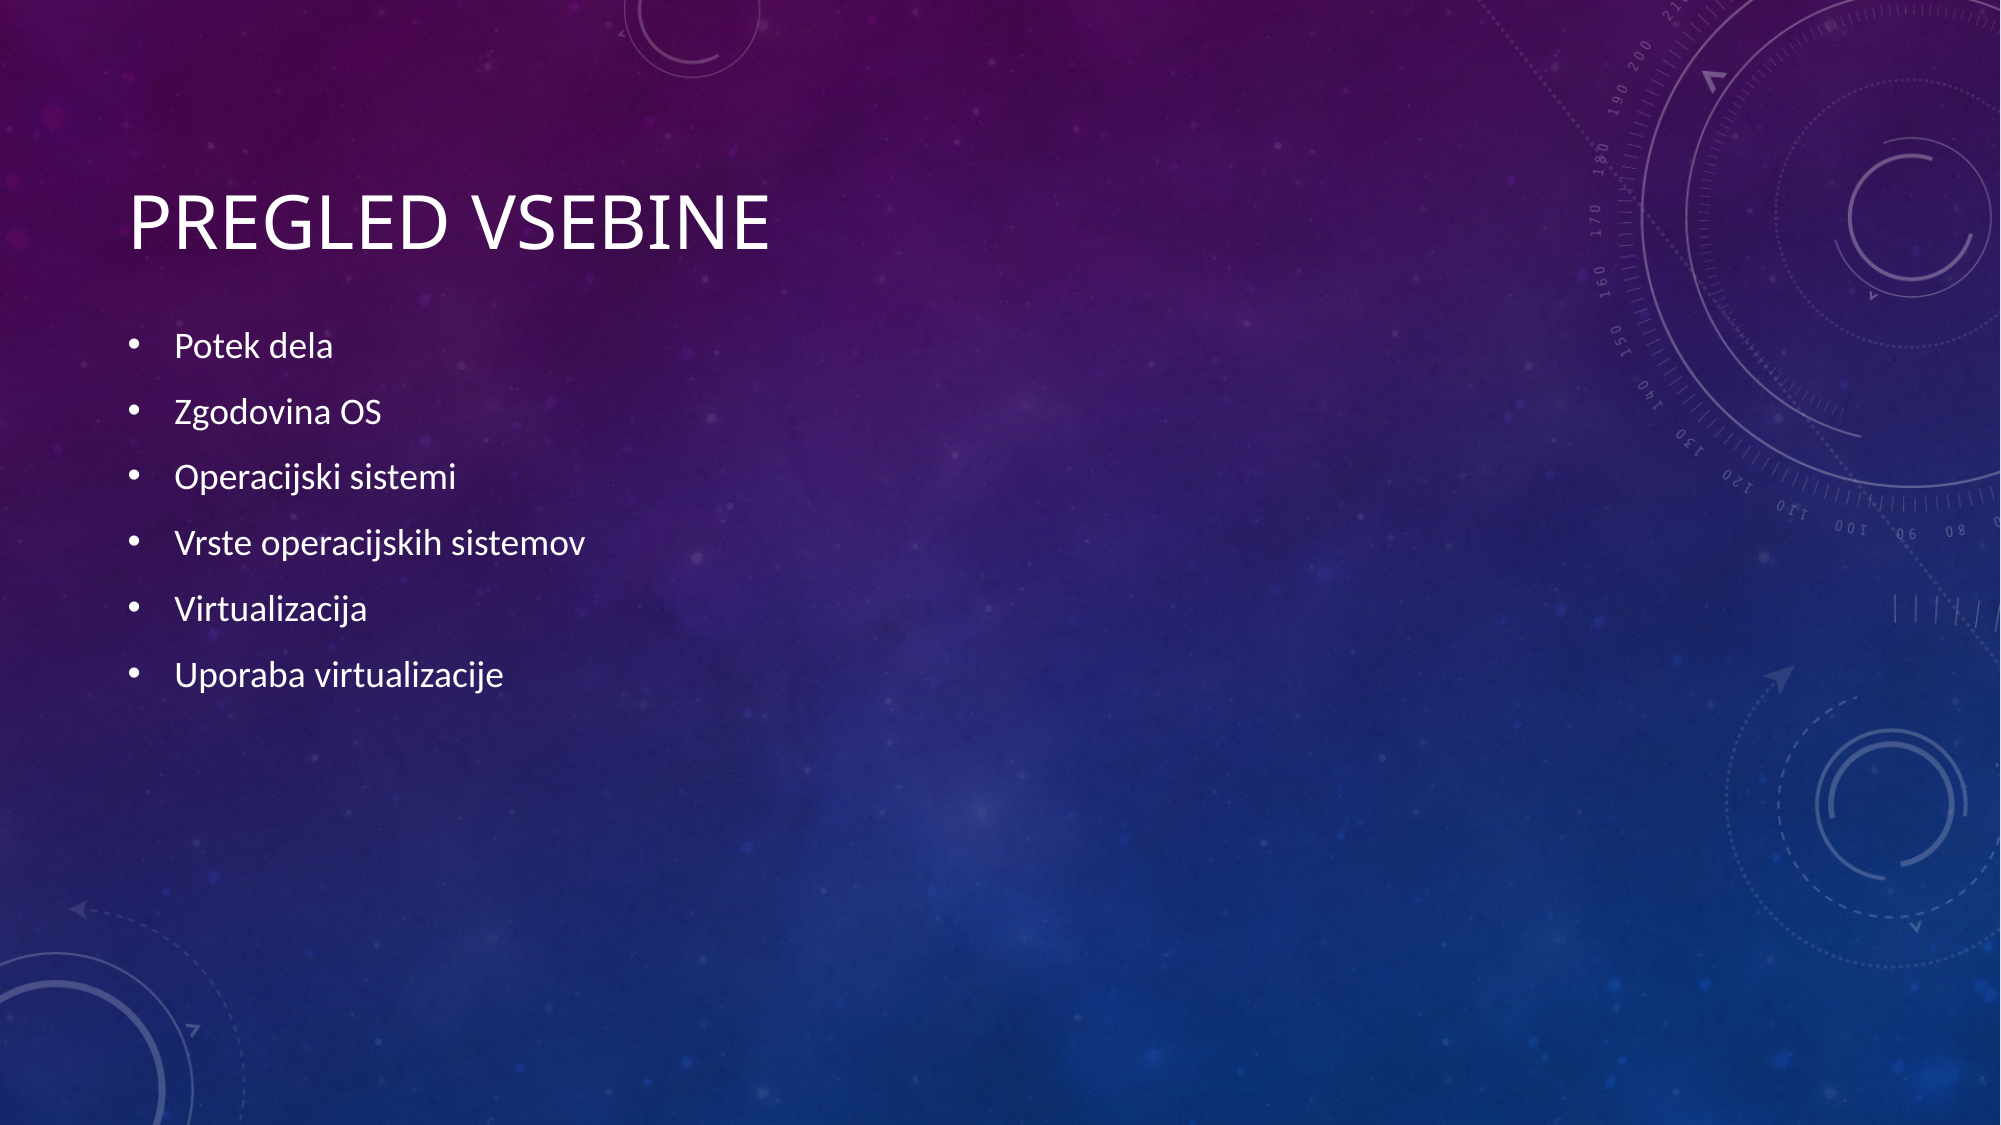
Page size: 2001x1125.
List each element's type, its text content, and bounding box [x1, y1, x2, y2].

picture [0, 0, 2001, 1125]
list Potek dela Zgodovina OS Operacijski sistemi Vrste operacijskih sistemov Virtualizacija Uporaba virtualizacije [112, 197, 1775, 950]
title Pregled vsebine [112, 99, 1775, 197]
